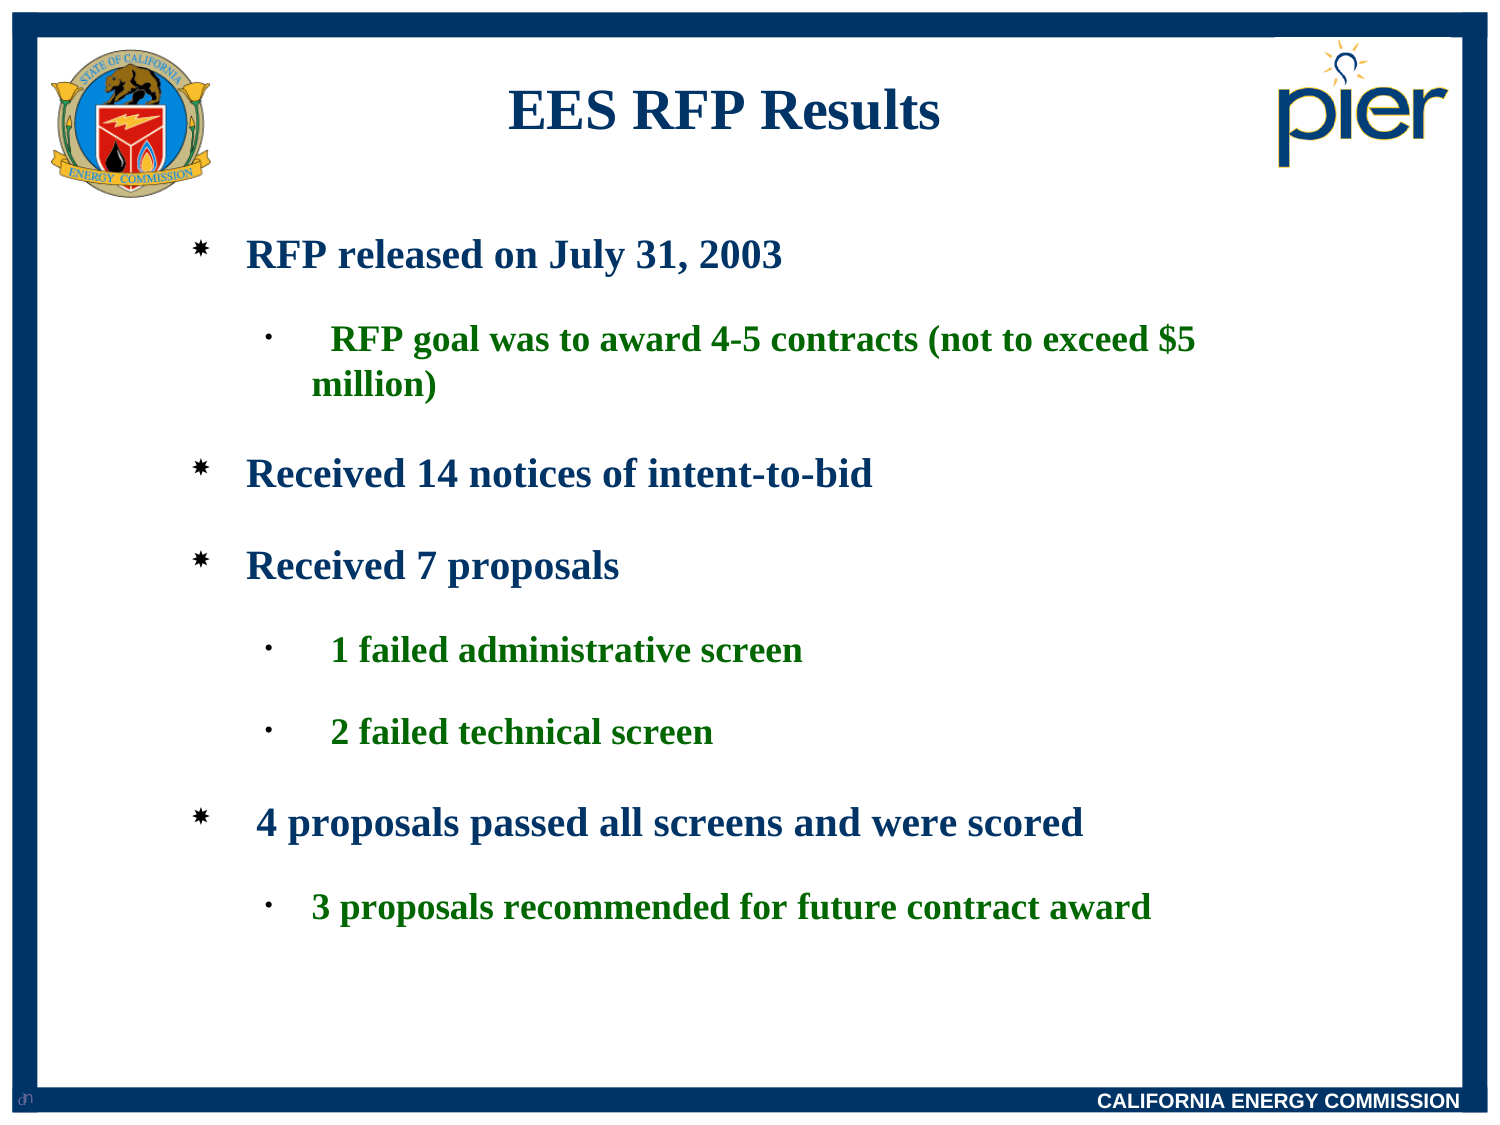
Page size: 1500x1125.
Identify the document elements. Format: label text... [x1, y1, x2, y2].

list RFP released on July 31, 2003 RFP goal was to award 4-5 contracts (not to exceed $5 million) Received 14 notices of intent-to-bid Received 7 proposals 1 failed administrative screen 2 failed technical screen 4 proposals passed all screens and were scored 3 proposals recommended for future contract award [174, 218, 1326, 1069]
picture [50, 182, 211, 198]
title EES RFP Results [50, 31, 1401, 182]
picture [1401, 37, 1451, 171]
